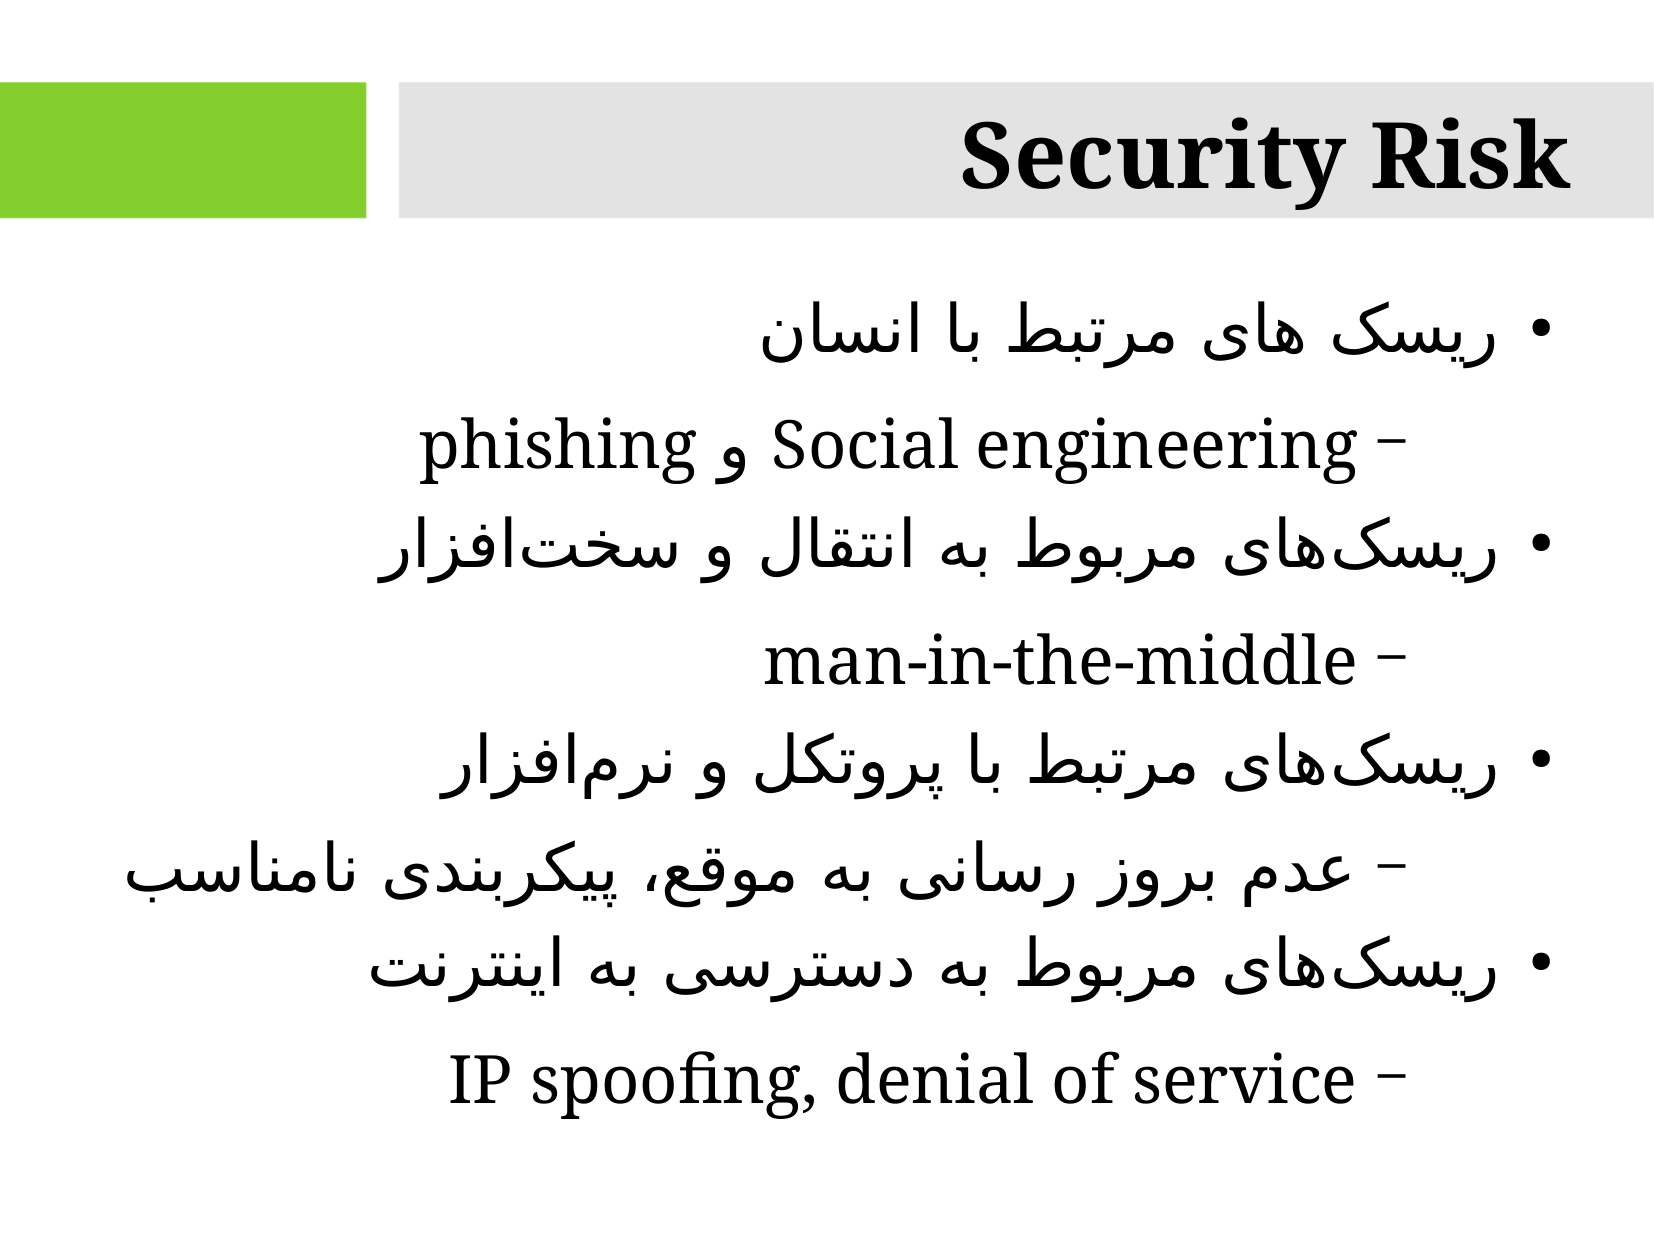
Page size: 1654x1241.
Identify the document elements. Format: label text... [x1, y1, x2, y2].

title Security Risk [82, 49, 1571, 257]
picture [0, 0, 1654, 1241]
list ریسک های مرتبط با انسان Social engineering و phishing ریسک‌های مربوط به انتقال و سخت‌افزار man-in-the-middle ریسک‌های مرتبط با پروتکل و نرم‌افزار عدم بروز رسانی به موقع، پیکربندی نامناسب ریسک‌های مربوط به دسترسی به اینترنت IP spoofing, denial of service [82, 290, 1571, 1182]
